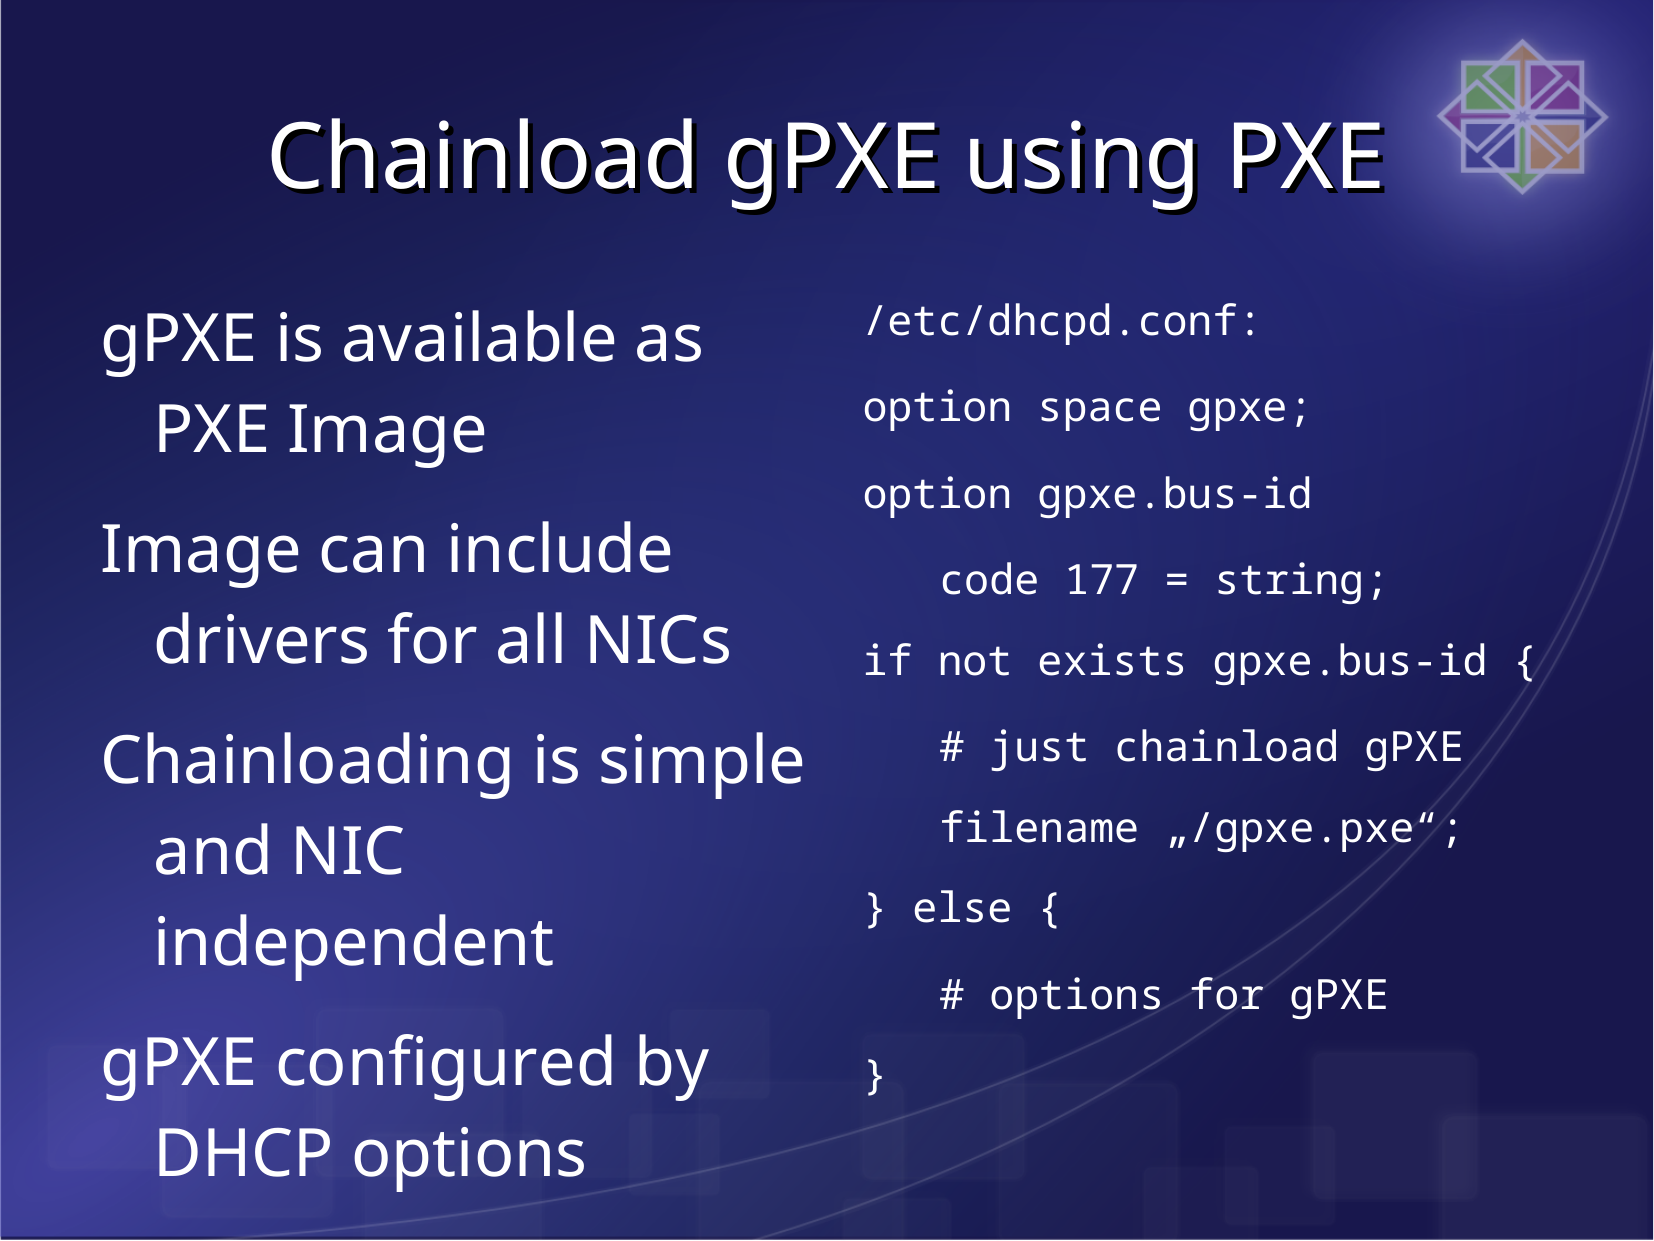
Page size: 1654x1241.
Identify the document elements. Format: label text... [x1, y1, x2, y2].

list gPXE is available as PXE Image Image can include drivers for all NICs Chainloading is simple and NIC independent gPXE configured by DHCP options [82, 290, 809, 1109]
list /etc/dhcpd.conf: option space gpxe; option gpxe.bus-id code 177 = string; if not exists gpxe.bus-id { # just chainload gPXE filename „/gpxe.pxe“; } else { # options for gPXE } [844, 290, 1571, 1095]
picture [0, 0, 1654, 1241]
title Chainload gPXE using PXE [82, 49, 1571, 257]
